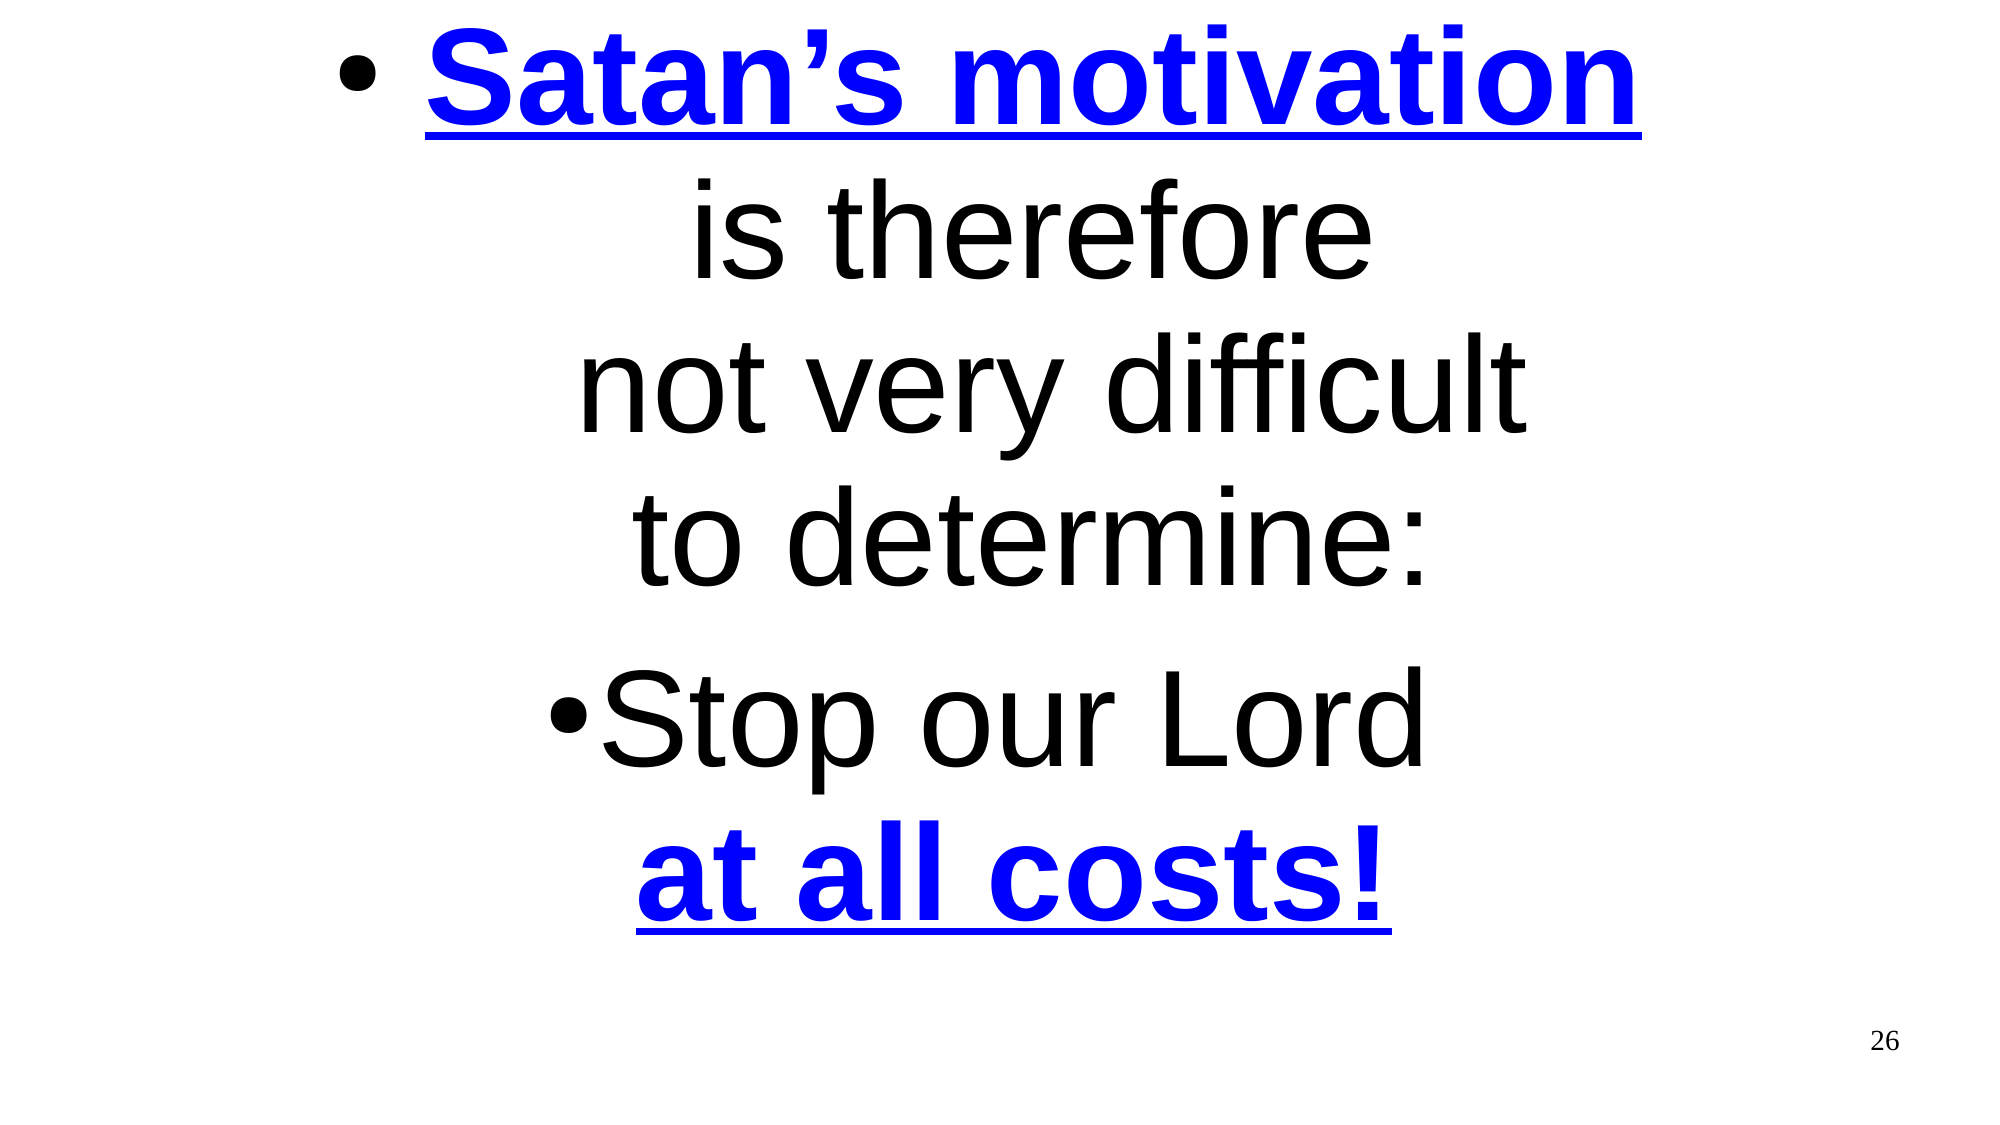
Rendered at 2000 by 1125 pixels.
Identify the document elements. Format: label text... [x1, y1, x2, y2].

list Satan’s motivation is therefore not very difficult to determine: Stop our Lord at all costs! [0, 0, 1996, 1123]
